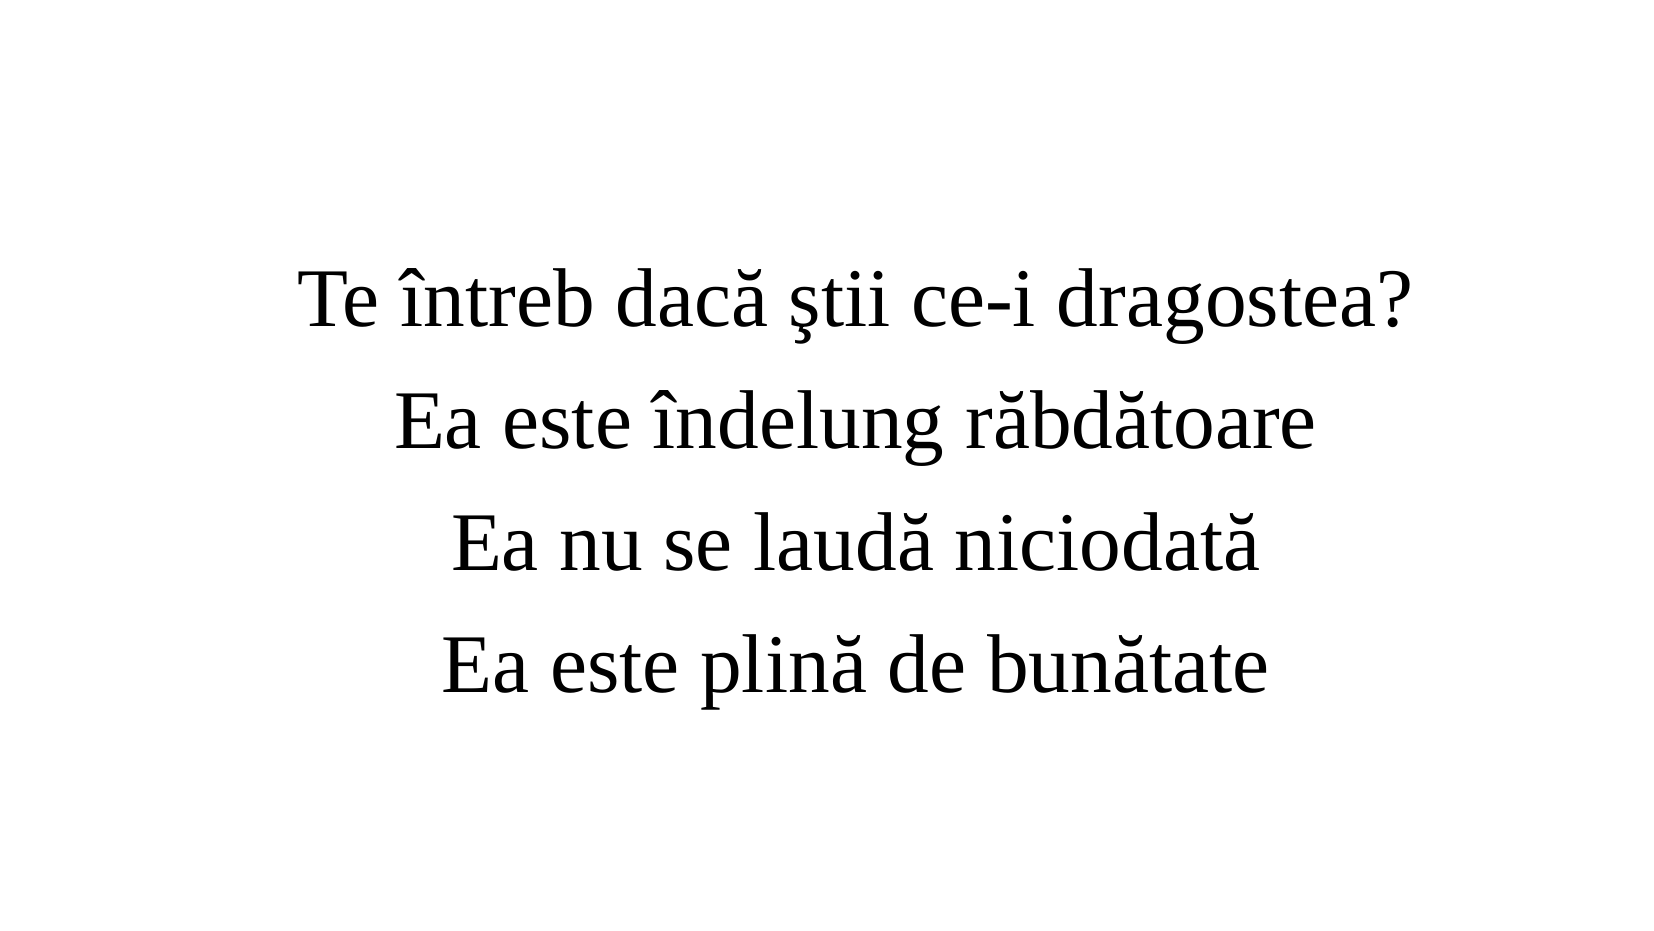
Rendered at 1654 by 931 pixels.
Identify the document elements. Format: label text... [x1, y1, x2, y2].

subtitle Te întreb dacă ştii ce-i dragostea? Ea este îndelung răbdătoare Ea nu se laudă niciodată Ea este plină de bunătate [153, 239, 1560, 713]
